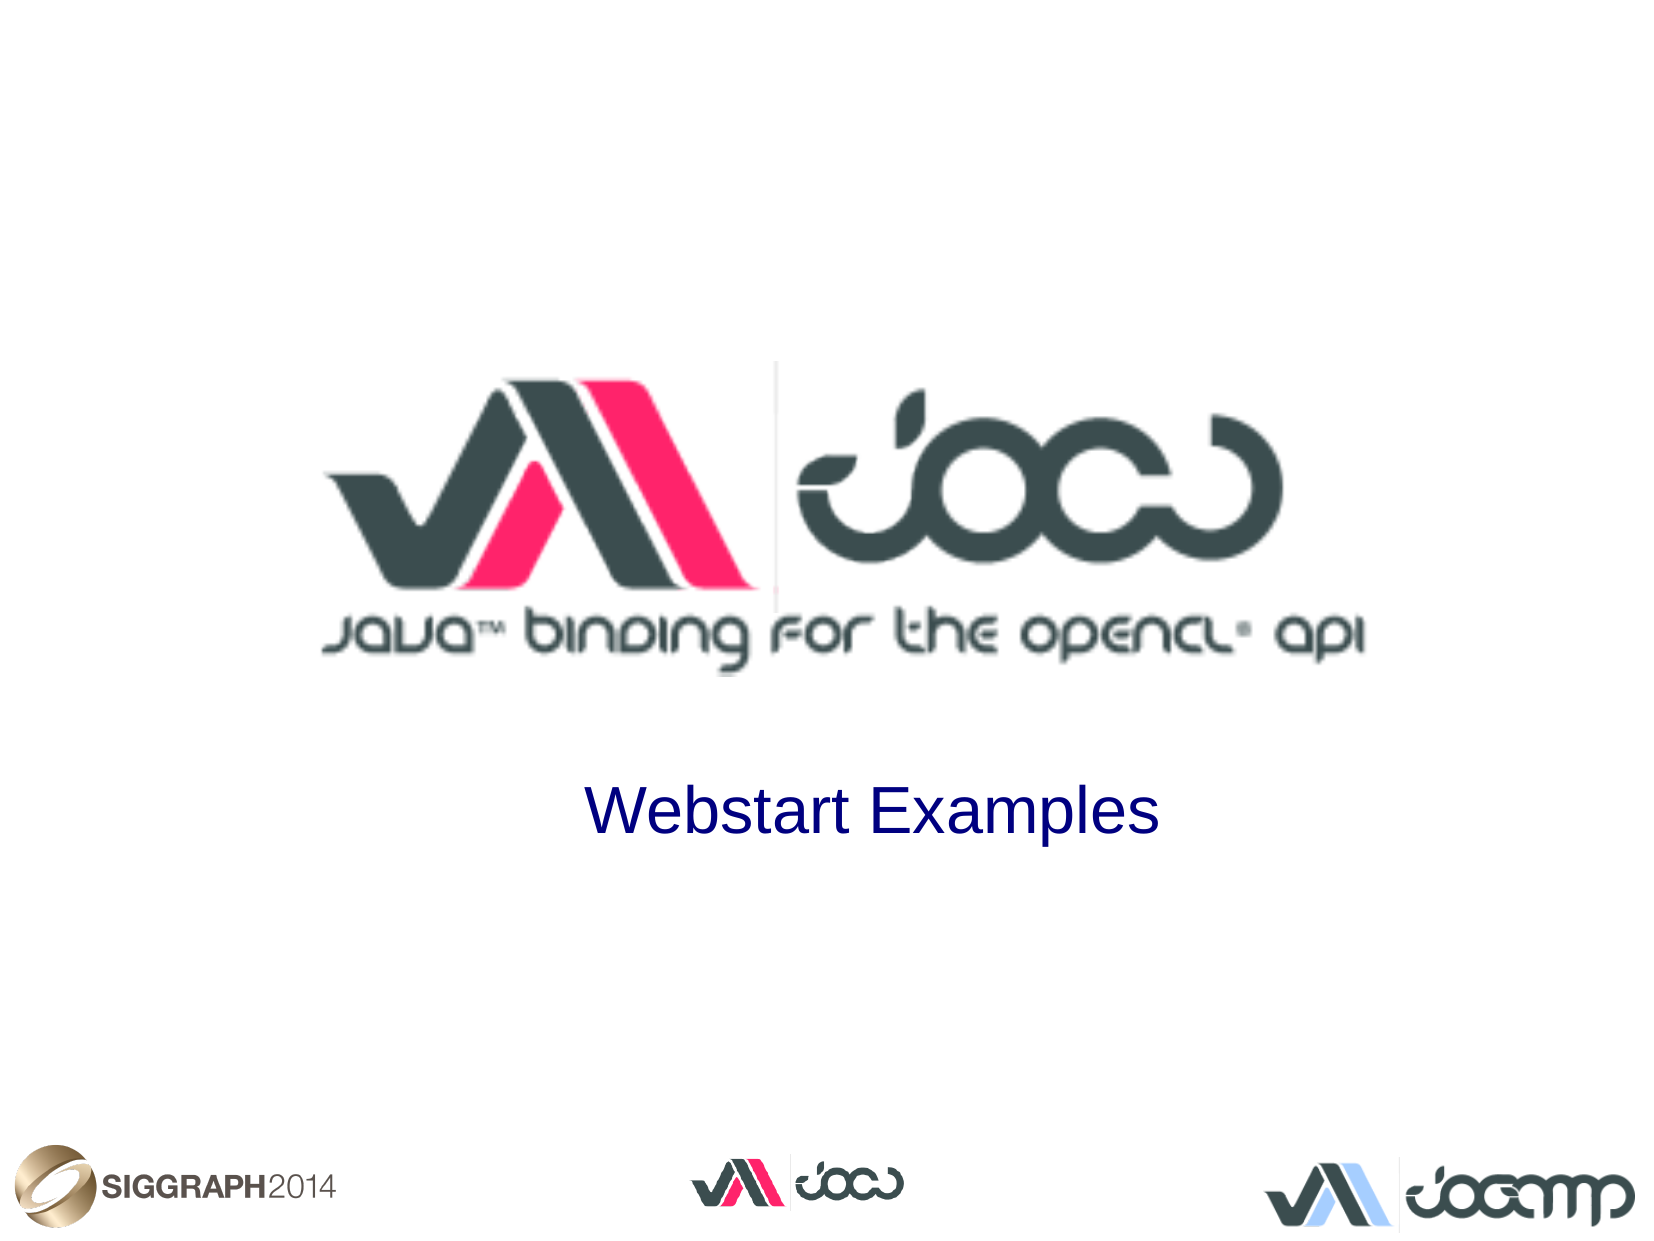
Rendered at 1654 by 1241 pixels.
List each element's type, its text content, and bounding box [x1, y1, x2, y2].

picture [0, 361, 1561, 677]
picture [1262, 1157, 1635, 1233]
picture [688, 1154, 965, 1211]
picture [7, 1133, 343, 1239]
text_box Webstart Examples [570, 765, 1276, 856]
